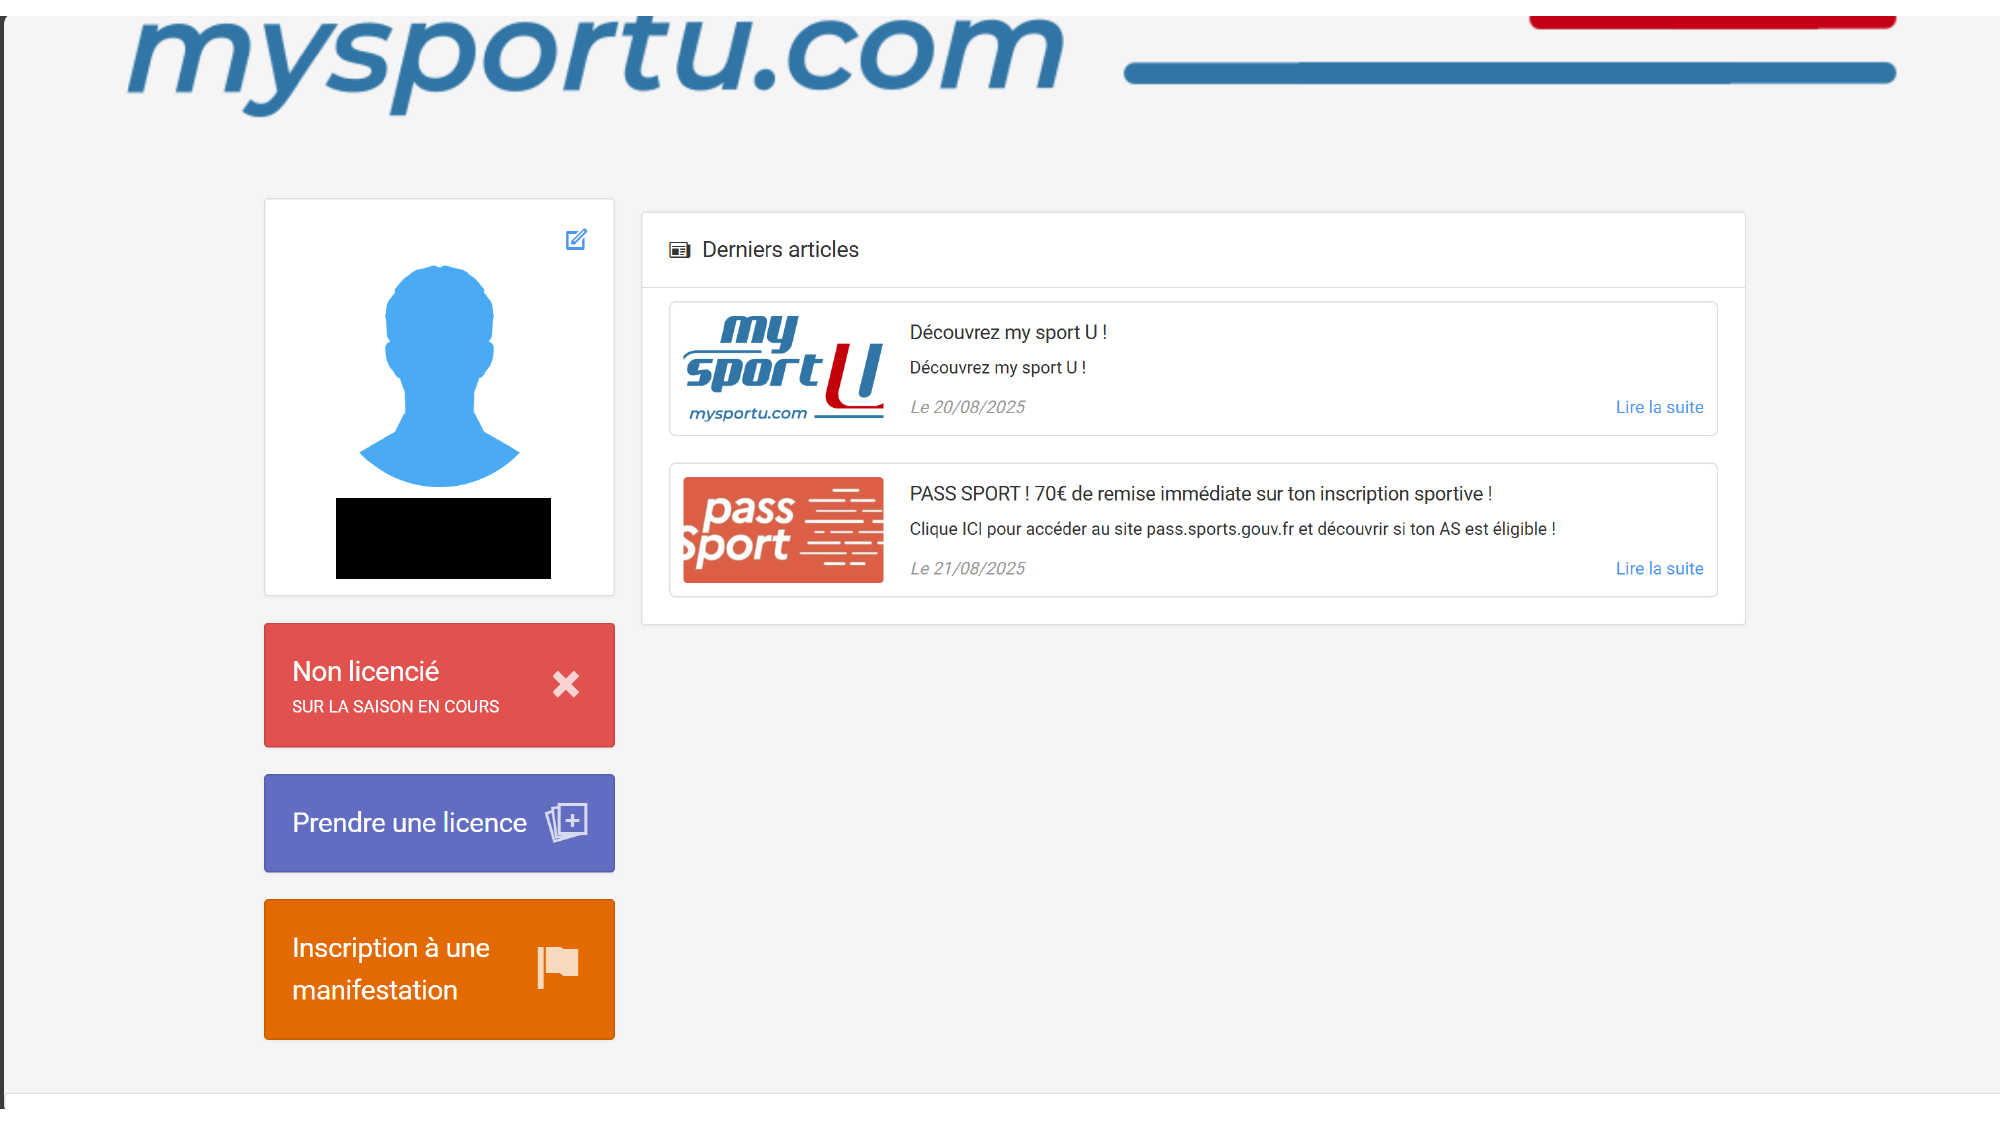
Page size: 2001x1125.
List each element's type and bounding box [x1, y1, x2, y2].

picture [0, 16, 2000, 1109]
text_box [337, 499, 549, 577]
